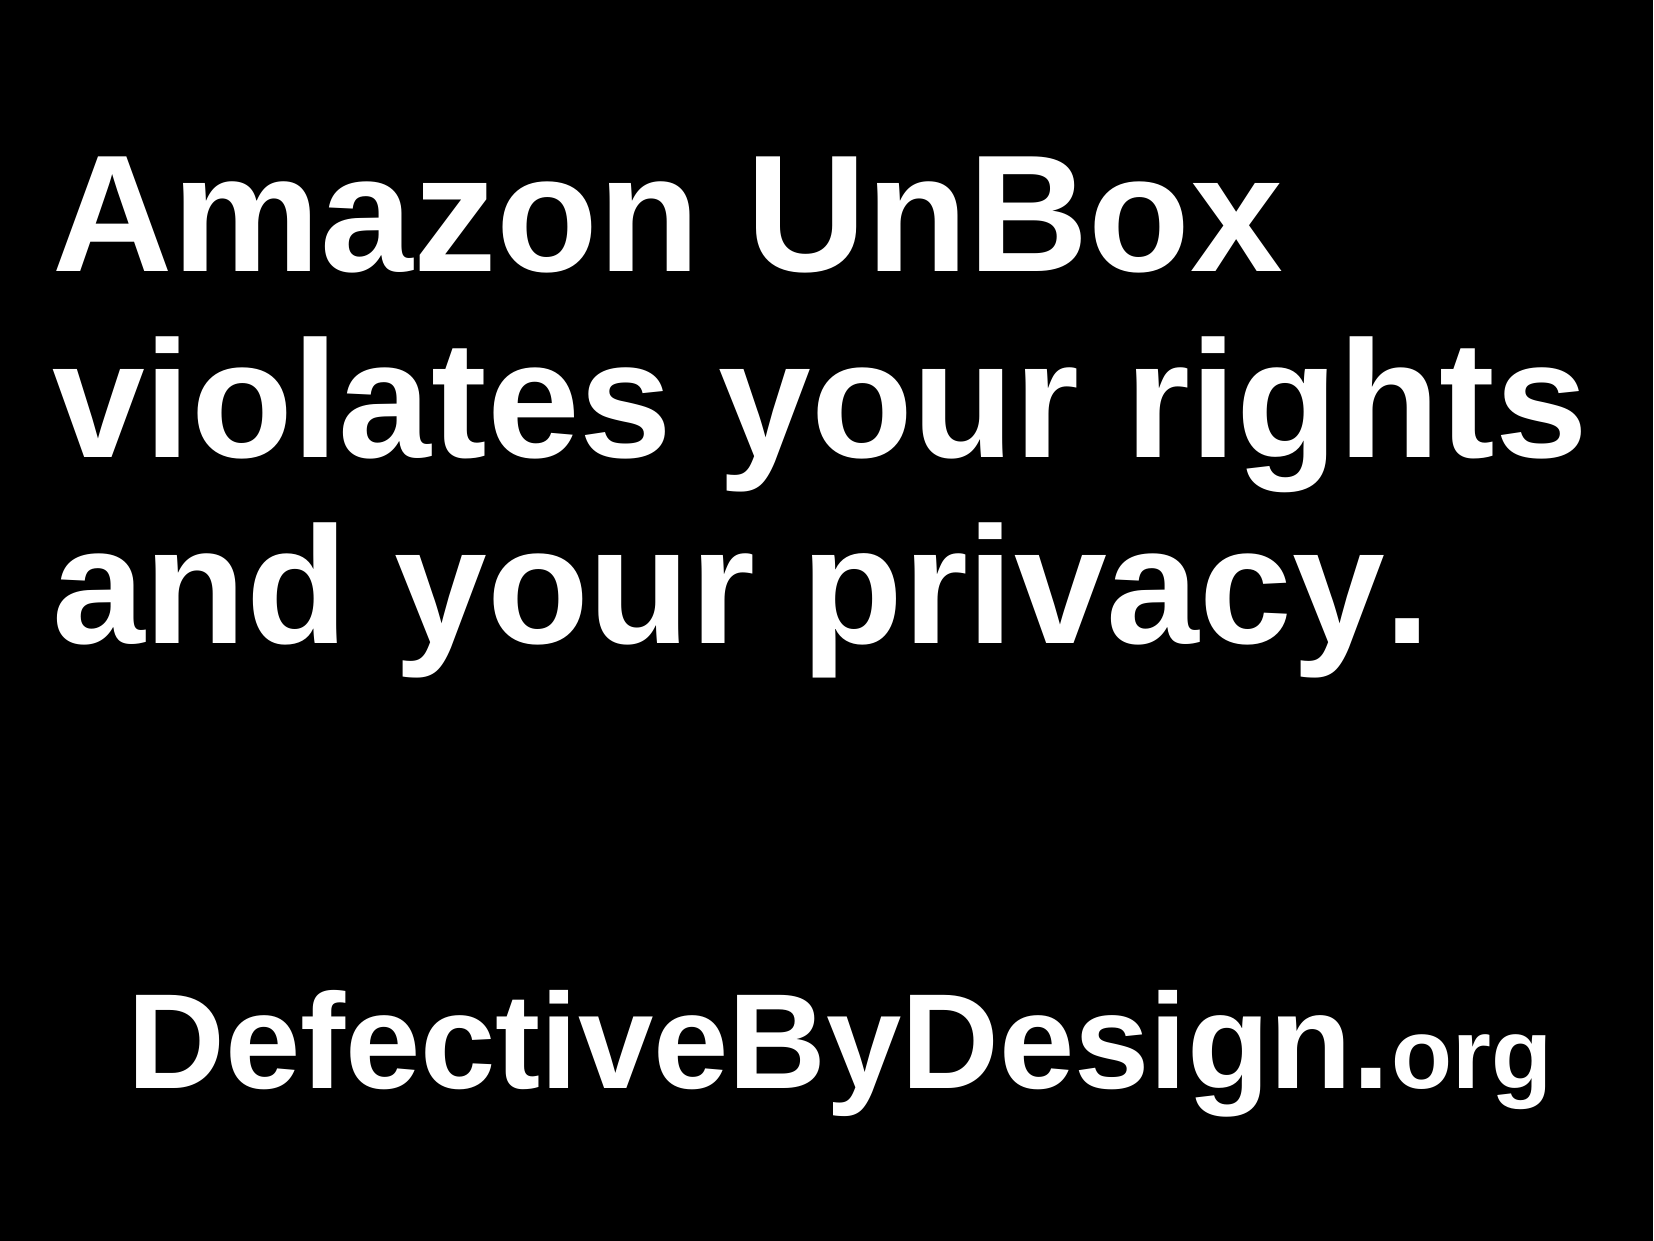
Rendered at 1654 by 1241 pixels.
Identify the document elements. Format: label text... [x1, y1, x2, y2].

text_box Amazon UnBox violates your rights and your privacy. [37, 112, 1613, 688]
text_box DefectiveByDesign.org [112, 958, 1568, 1126]
